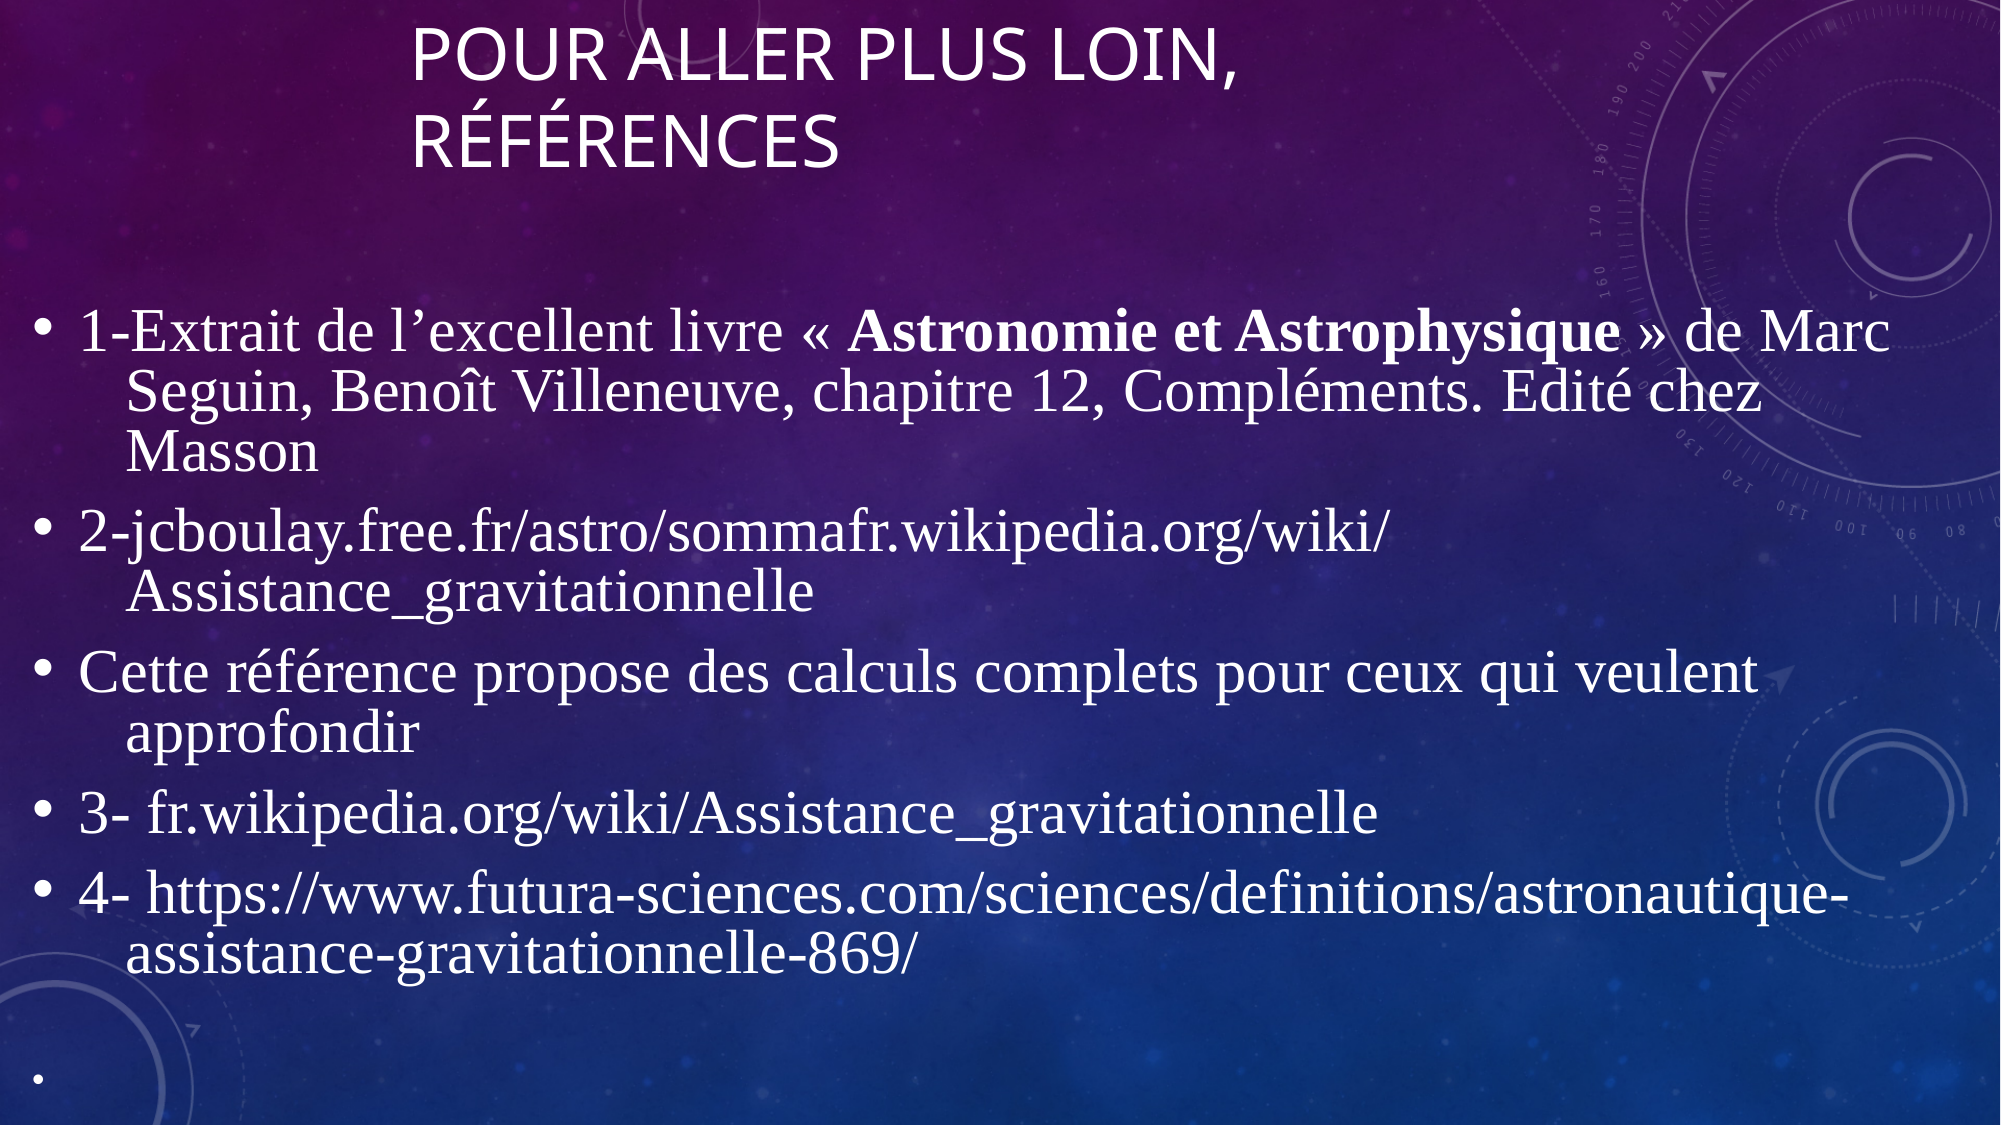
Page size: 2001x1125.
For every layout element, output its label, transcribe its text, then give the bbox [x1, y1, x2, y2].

list 1-Extrait de l’excellent livre « Astronomie et Astrophysique » de Marc Seguin, Benoît Villeneuve, chapitre 12, Compléments. Edité chez Masson 2-jcboulay.free.fr/astro/sommafr.wikipedia.org/wiki/Assistance_gravitationnelle Cette référence propose des calculs complets pour ceux qui veulent approfondir 3- fr.wikipedia.org/wiki/Assistance_gravitationnelle 4- https://www.futura-sciences.com/sciences/definitions/astronautique-assistance-gravitationnelle-869/ [17, 290, 1975, 1112]
title Pour aller plus loin, références [394, 0, 1673, 191]
